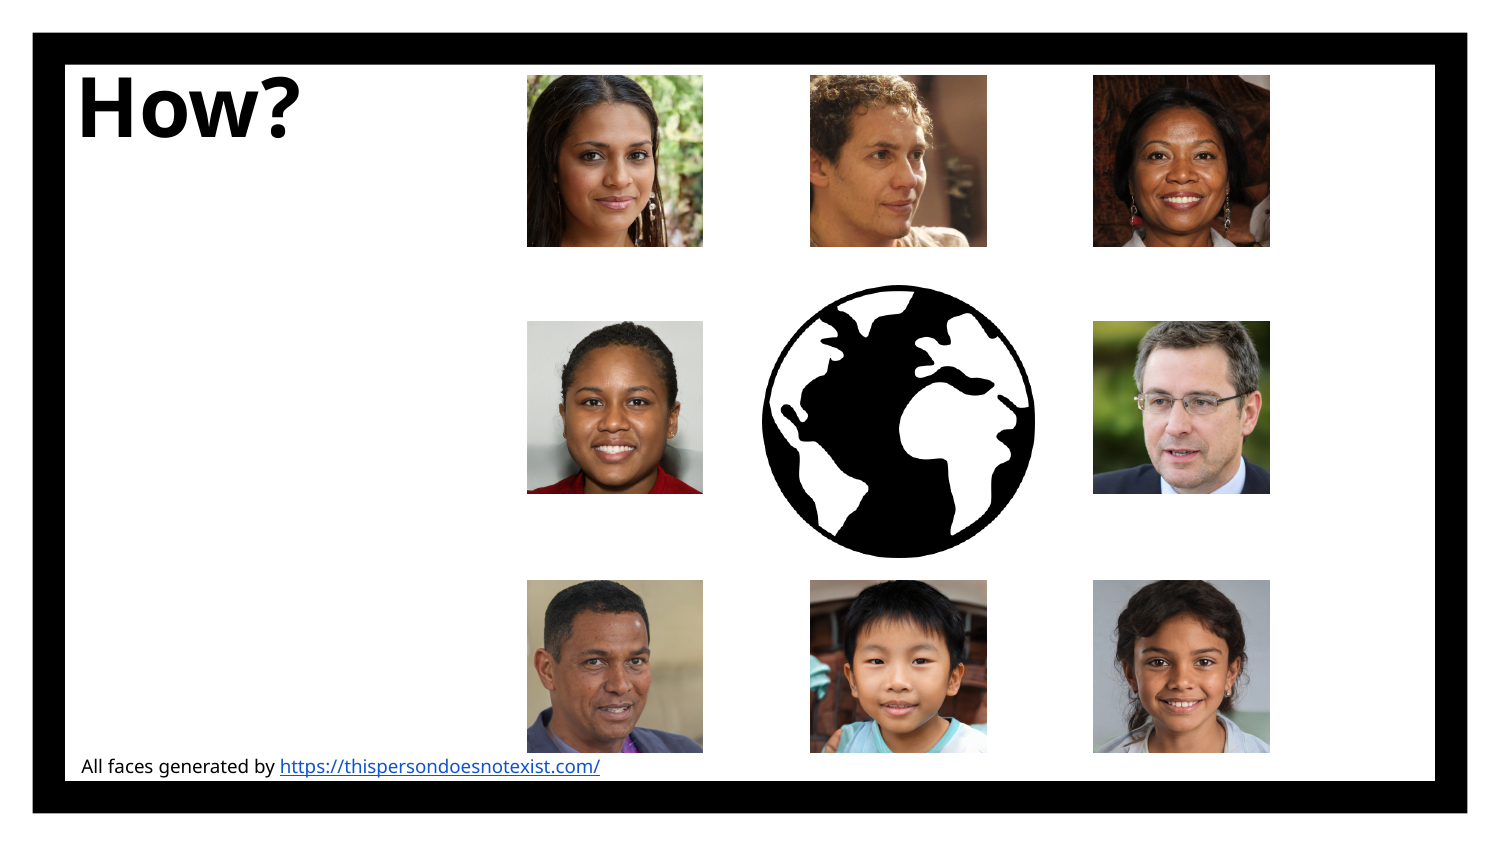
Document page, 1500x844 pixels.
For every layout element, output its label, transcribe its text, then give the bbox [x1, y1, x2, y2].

picture [810, 75, 987, 247]
subtitle All faces generated by https://thispersondoesnotexist.com/ [66, 739, 923, 803]
picture [762, 285, 1035, 558]
picture [1093, 321, 1270, 494]
picture [1093, 75, 1270, 247]
picture [527, 321, 703, 494]
title How? [60, 52, 873, 169]
picture [527, 580, 703, 753]
picture [1093, 580, 1270, 753]
picture [527, 75, 703, 247]
picture [810, 580, 987, 753]
